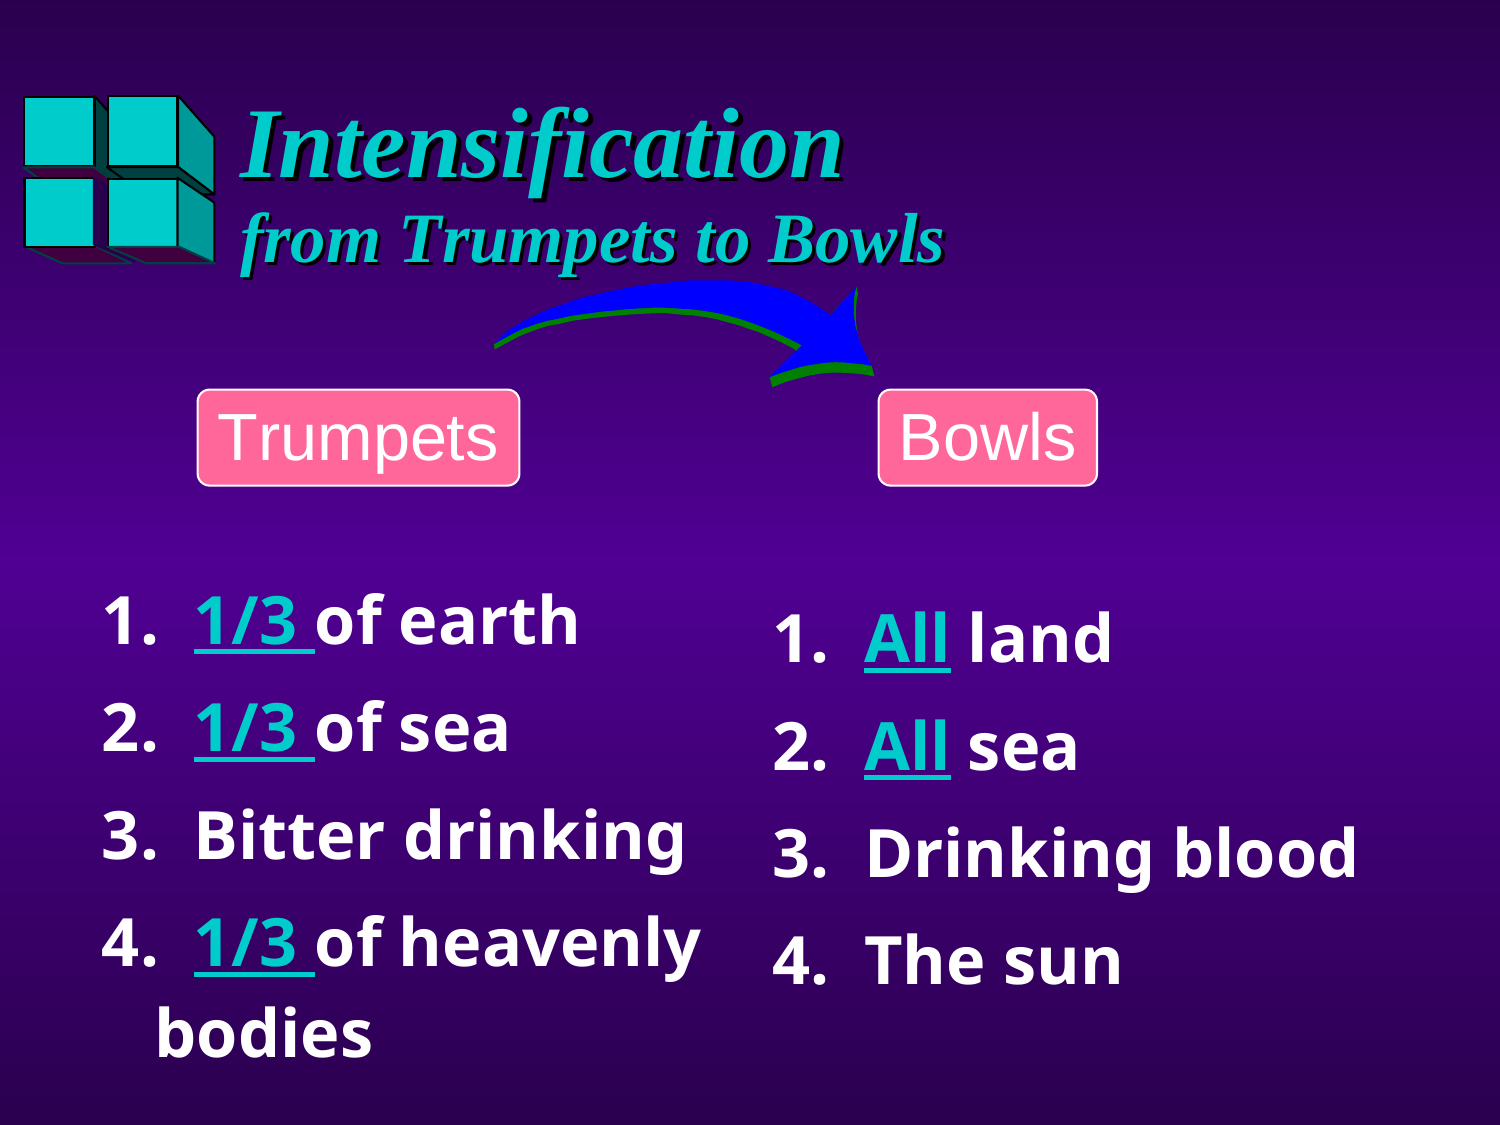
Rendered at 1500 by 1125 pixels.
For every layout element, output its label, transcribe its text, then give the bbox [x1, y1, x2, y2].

text_box Trumpets [197, 389, 520, 486]
text_box [493, 280, 875, 388]
title Intensification from Trumpets to Bowls [224, 78, 1388, 288]
text_box Bowls [878, 389, 1098, 486]
list 1. All land 2. All sea 3. Drinking blood 4. The sun [758, 584, 1428, 1026]
list 1. 1/3 of earth 2. 1/3 of sea 3. Bitter drinking 4. 1/3 of heavenly bodies [87, 566, 757, 1023]
